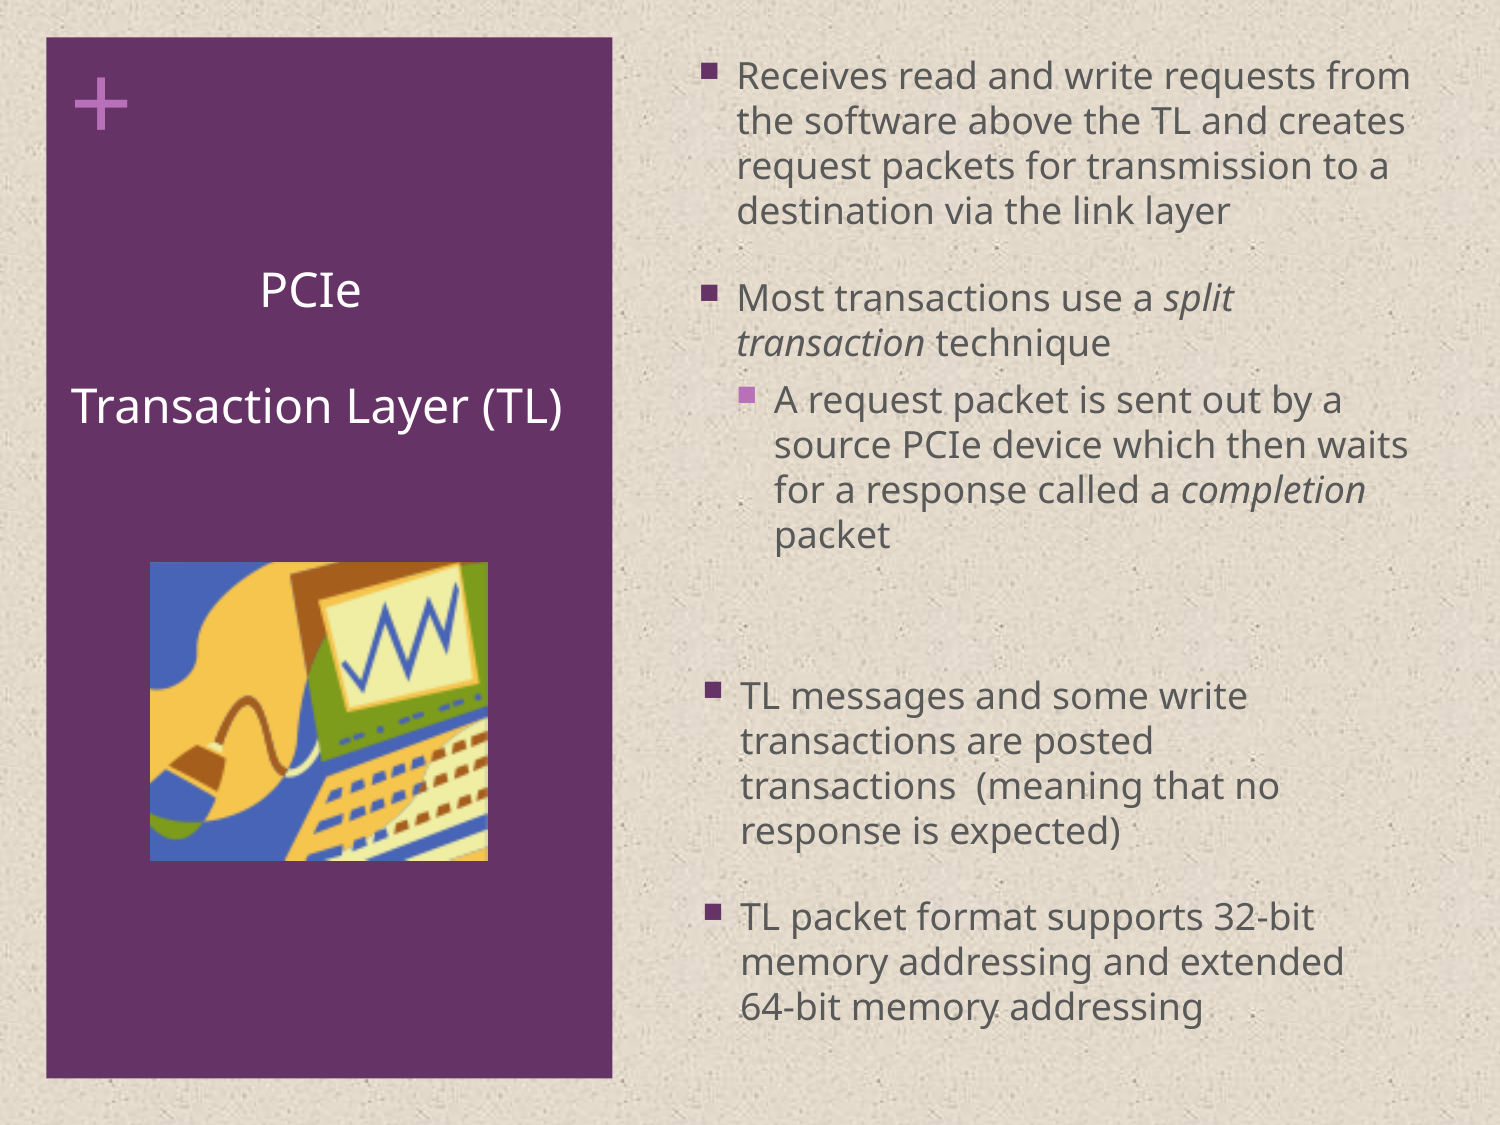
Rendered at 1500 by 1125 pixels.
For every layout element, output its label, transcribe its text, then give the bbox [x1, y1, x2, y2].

picture [0, 0, 1500, 1125]
list Receives read and write requests from the software above the TL and creates request packets for transmission to a destination via the link layer Most transactions use a split transaction technique A request packet is sent out by a source PCIe device which then waits for a response called a completion packet [683, 44, 1438, 1005]
list TL messages and some write transactions are posted transactions (meaning that no response is expected) TL packet format supports 32-bit memory addressing and extended 64-bit memory addressing [687, 575, 1388, 1125]
title PCIe Transaction Layer (TL) [50, 249, 584, 441]
